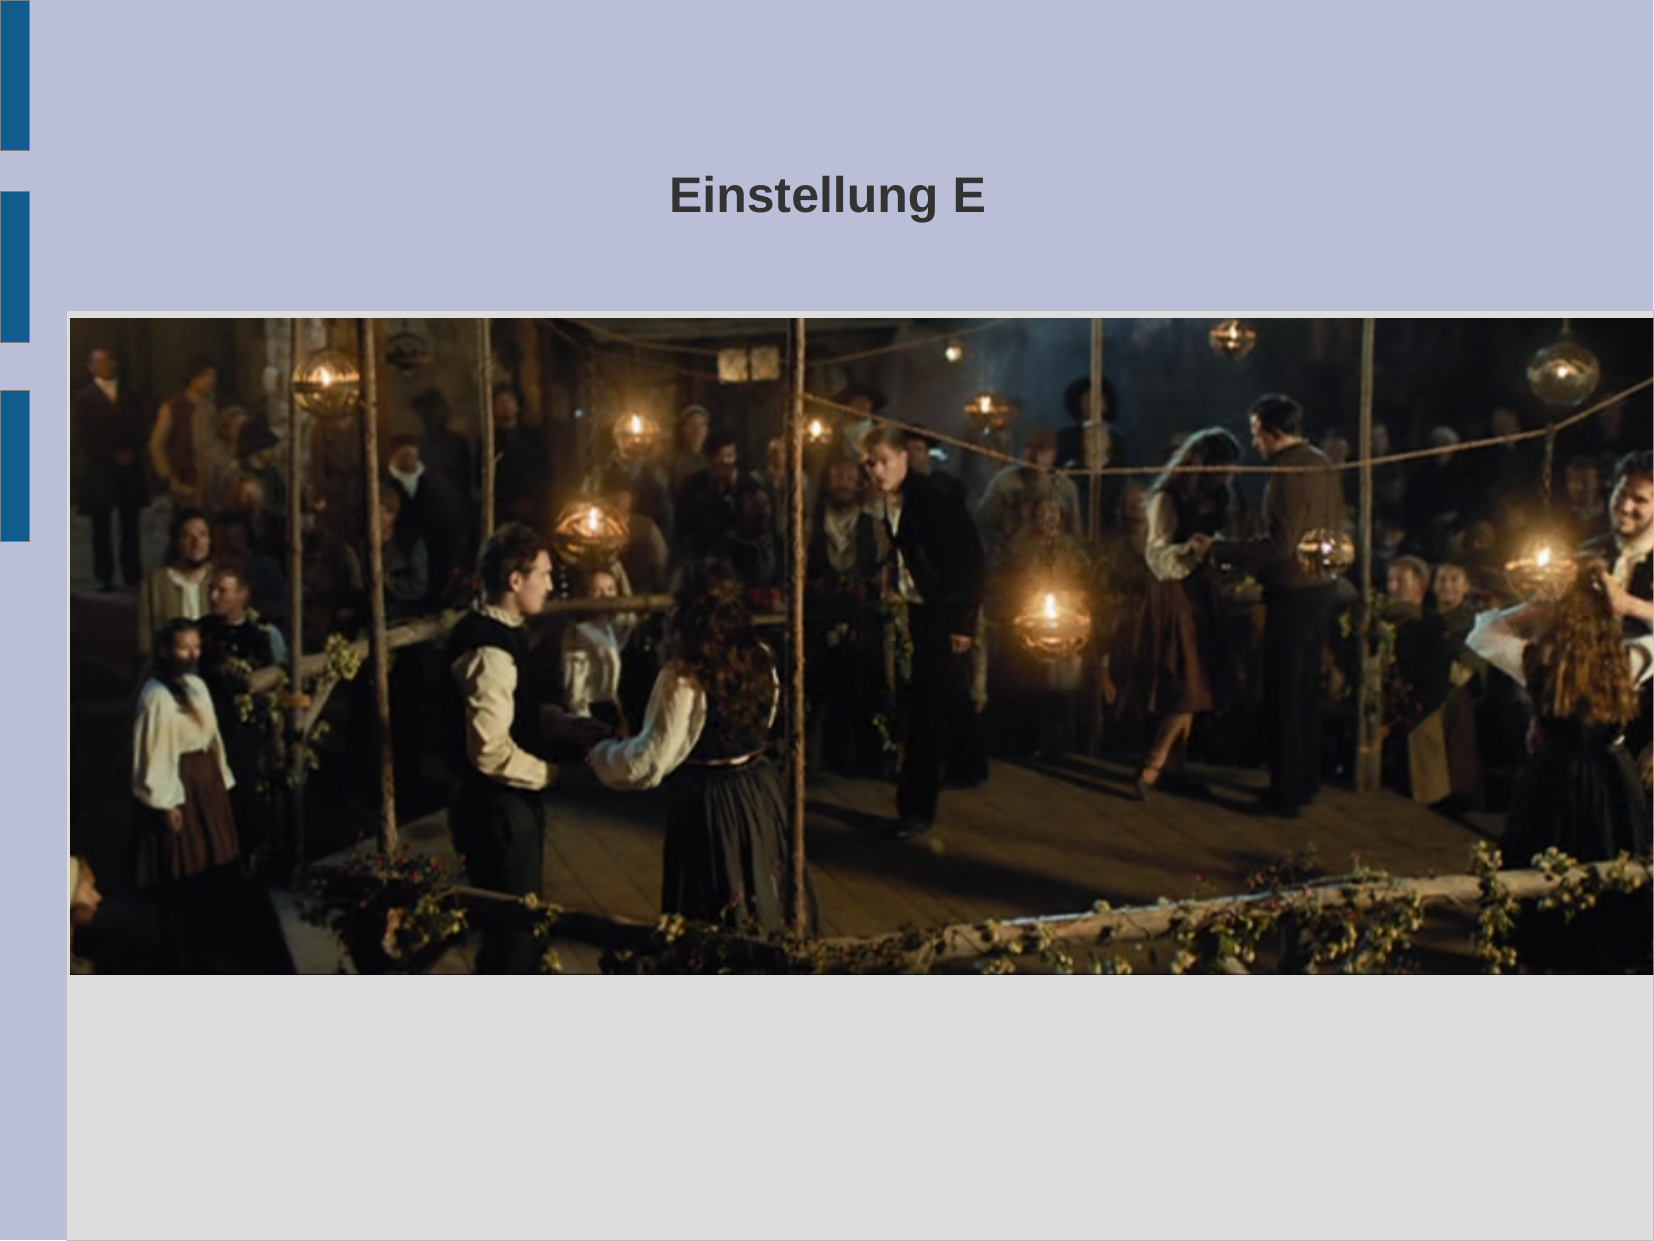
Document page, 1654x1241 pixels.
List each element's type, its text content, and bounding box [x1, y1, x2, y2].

title Einstellung E [121, 91, 1534, 299]
picture [70, 318, 1654, 975]
